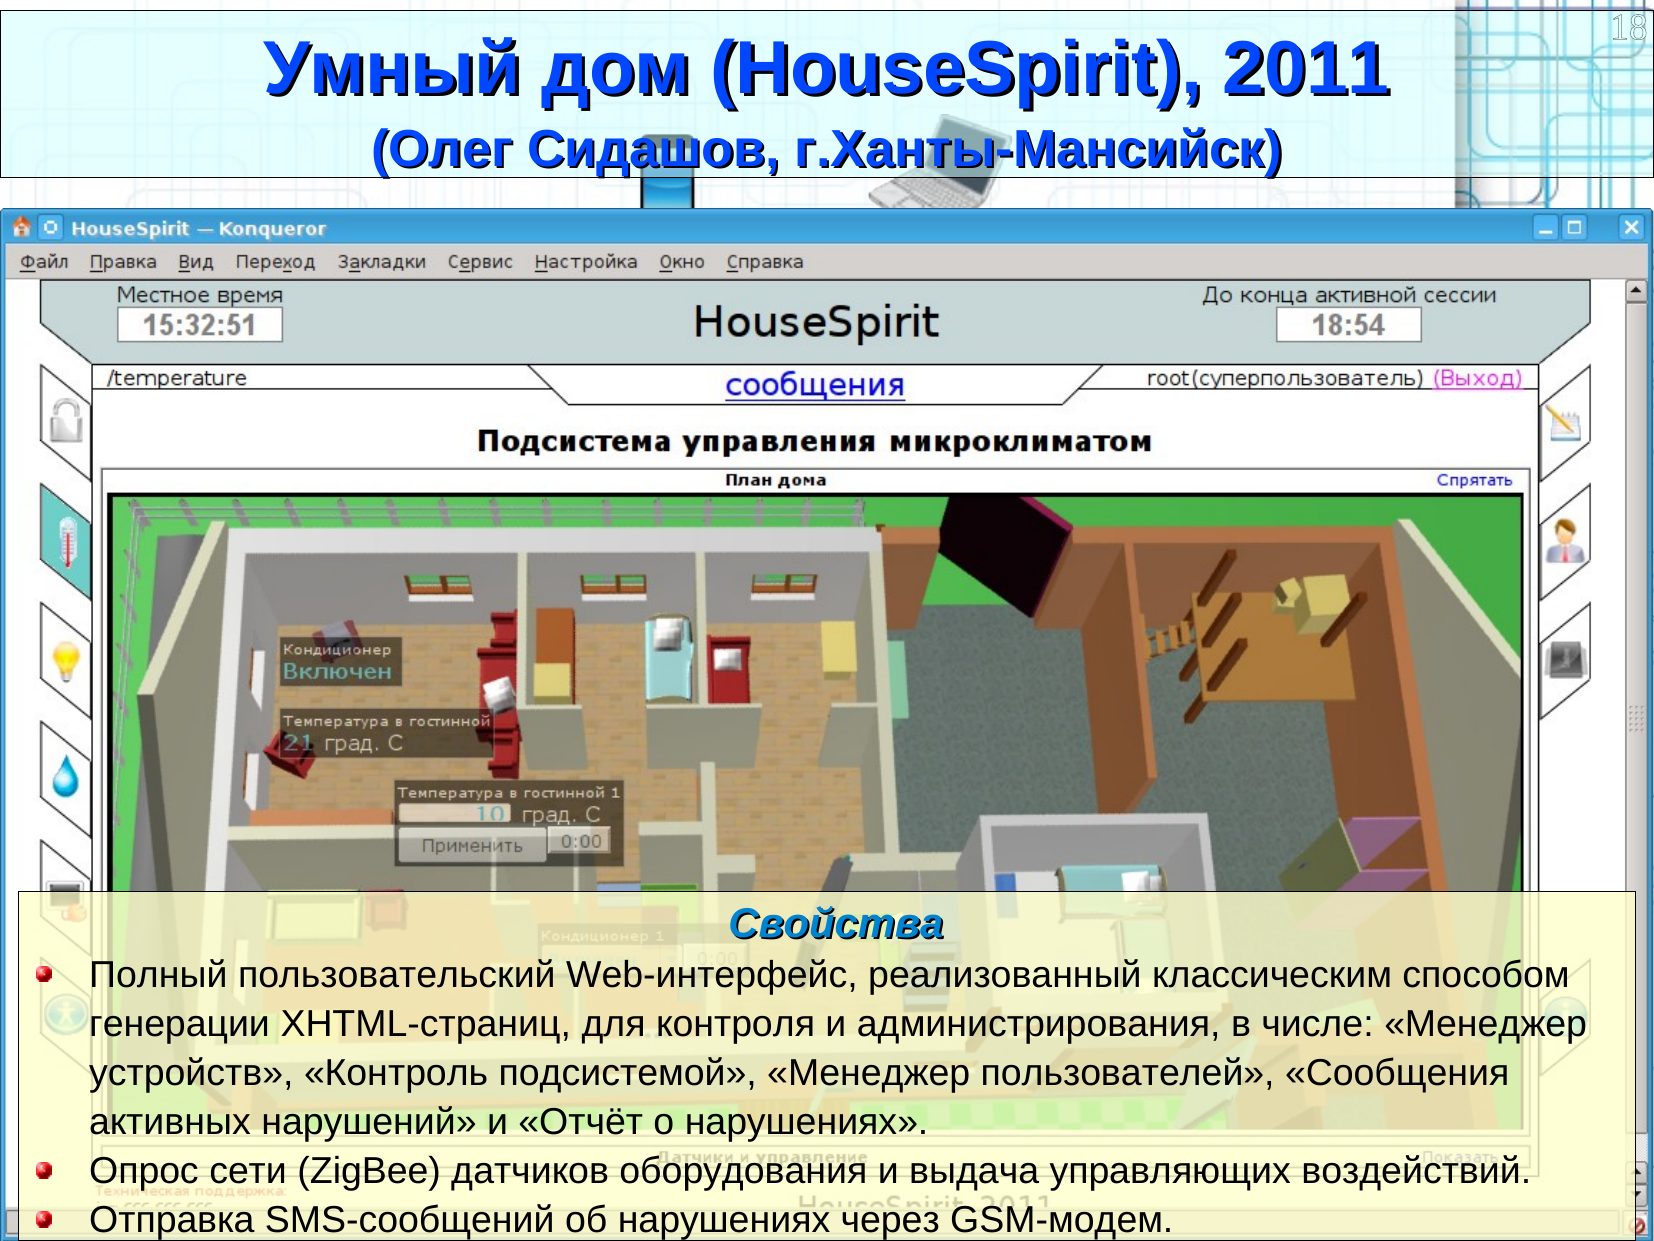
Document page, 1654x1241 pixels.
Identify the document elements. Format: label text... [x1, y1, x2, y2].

picture [0, 178, 1654, 1241]
list Свойства Полный пользовательский Web-интерфейс, реализованный классическим способом генерации XHTML-страниц, для контроля и администрирования, в числе: «Менеджер устройств», «Контроль подсистемой», «Менеджер пользователей», «Сообщения активных нарушений» и «Отчёт о нарушениях». Опрос сети (ZigBee) датчиков оборудования и выдача управляющих воздействий. Отправка SMS-сообщений об нарушениях через GSM-модем. [18, 891, 1636, 1233]
title Умный дом (HouseSpirit), 2011 (Олег Сидашов, г.Ханты-Мансийск) [0, 18, 1654, 170]
picture [0, 0, 1654, 10]
